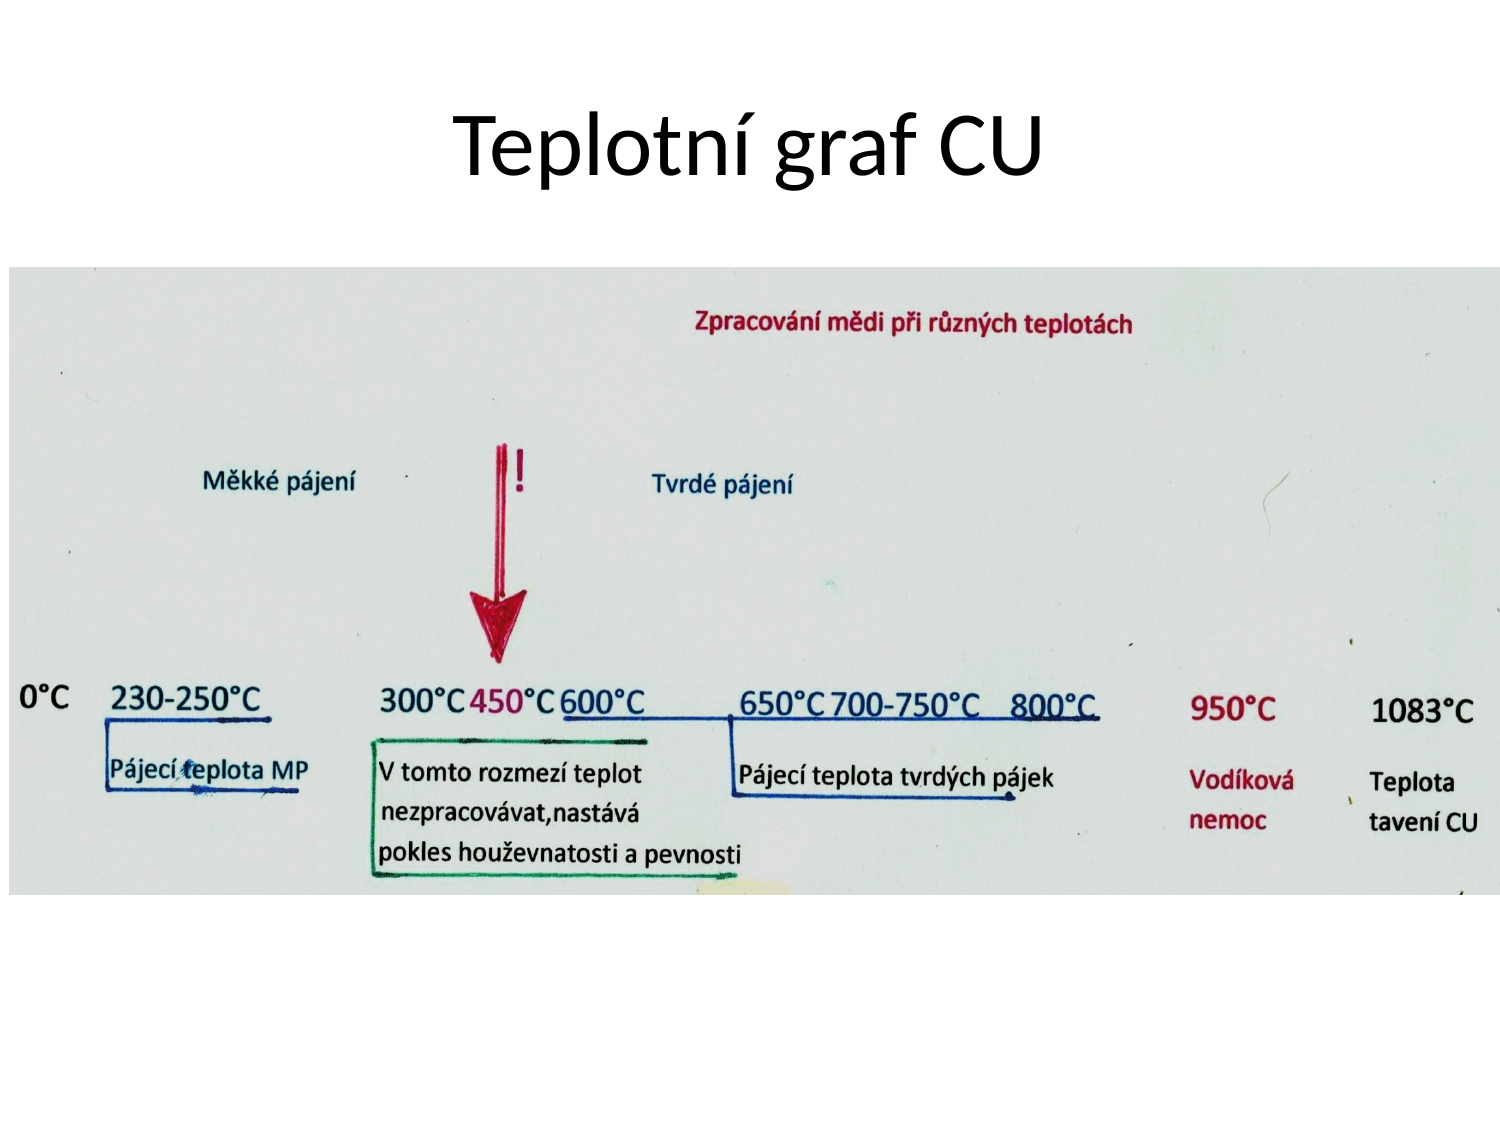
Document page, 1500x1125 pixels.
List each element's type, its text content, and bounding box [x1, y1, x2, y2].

text_box [9, 267, 1500, 895]
title Teplotní graf CU [75, 45, 1426, 233]
